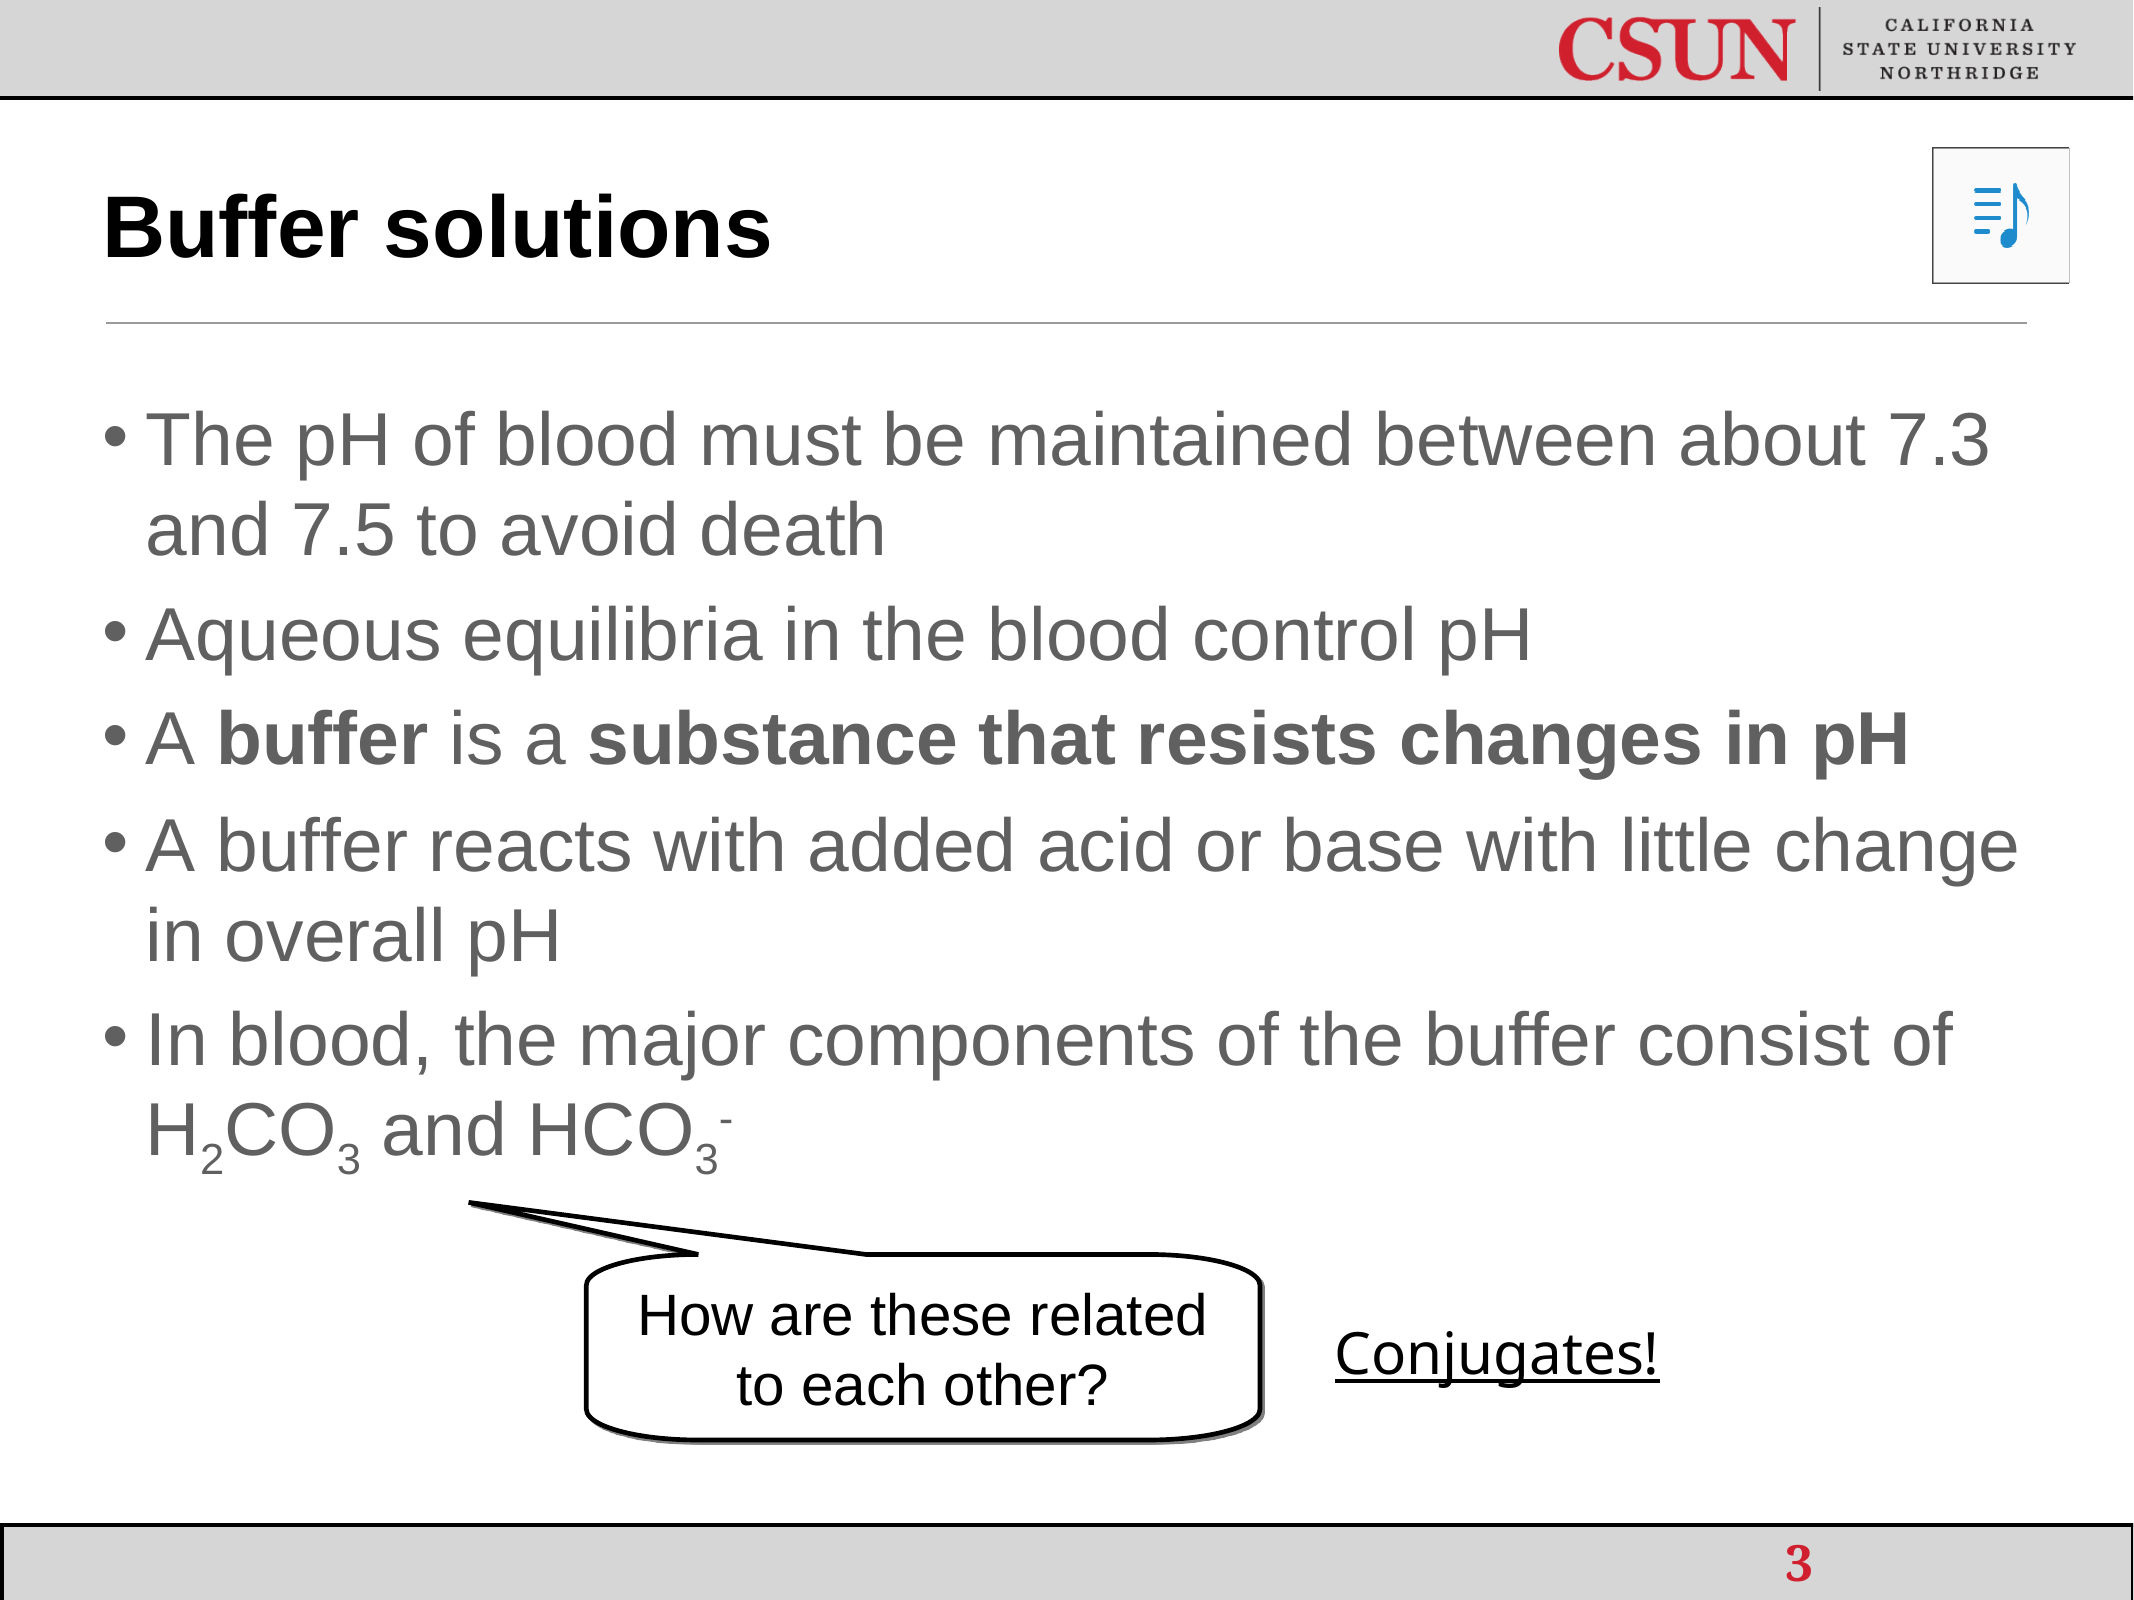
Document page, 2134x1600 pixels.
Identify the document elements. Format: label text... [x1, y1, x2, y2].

list The pH of blood must be maintained between about 7.3 and 7.5 to avoid death Aqueous equilibria in the blood control pH A buffer is a substance that resists changes in pH A buffer reacts with added acid or base with little change in overall pH In blood, the major components of the buffer consist of H2CO3 and HCO3- [93, 382, 2040, 1460]
text_box [1931, 146, 2071, 286]
title Buffer solutions [93, 104, 2040, 284]
text_box Conjugates! [1320, 1308, 1702, 1394]
picture [1559, 7, 2076, 91]
text_box How are these related to each other? [468, 1202, 1261, 1441]
